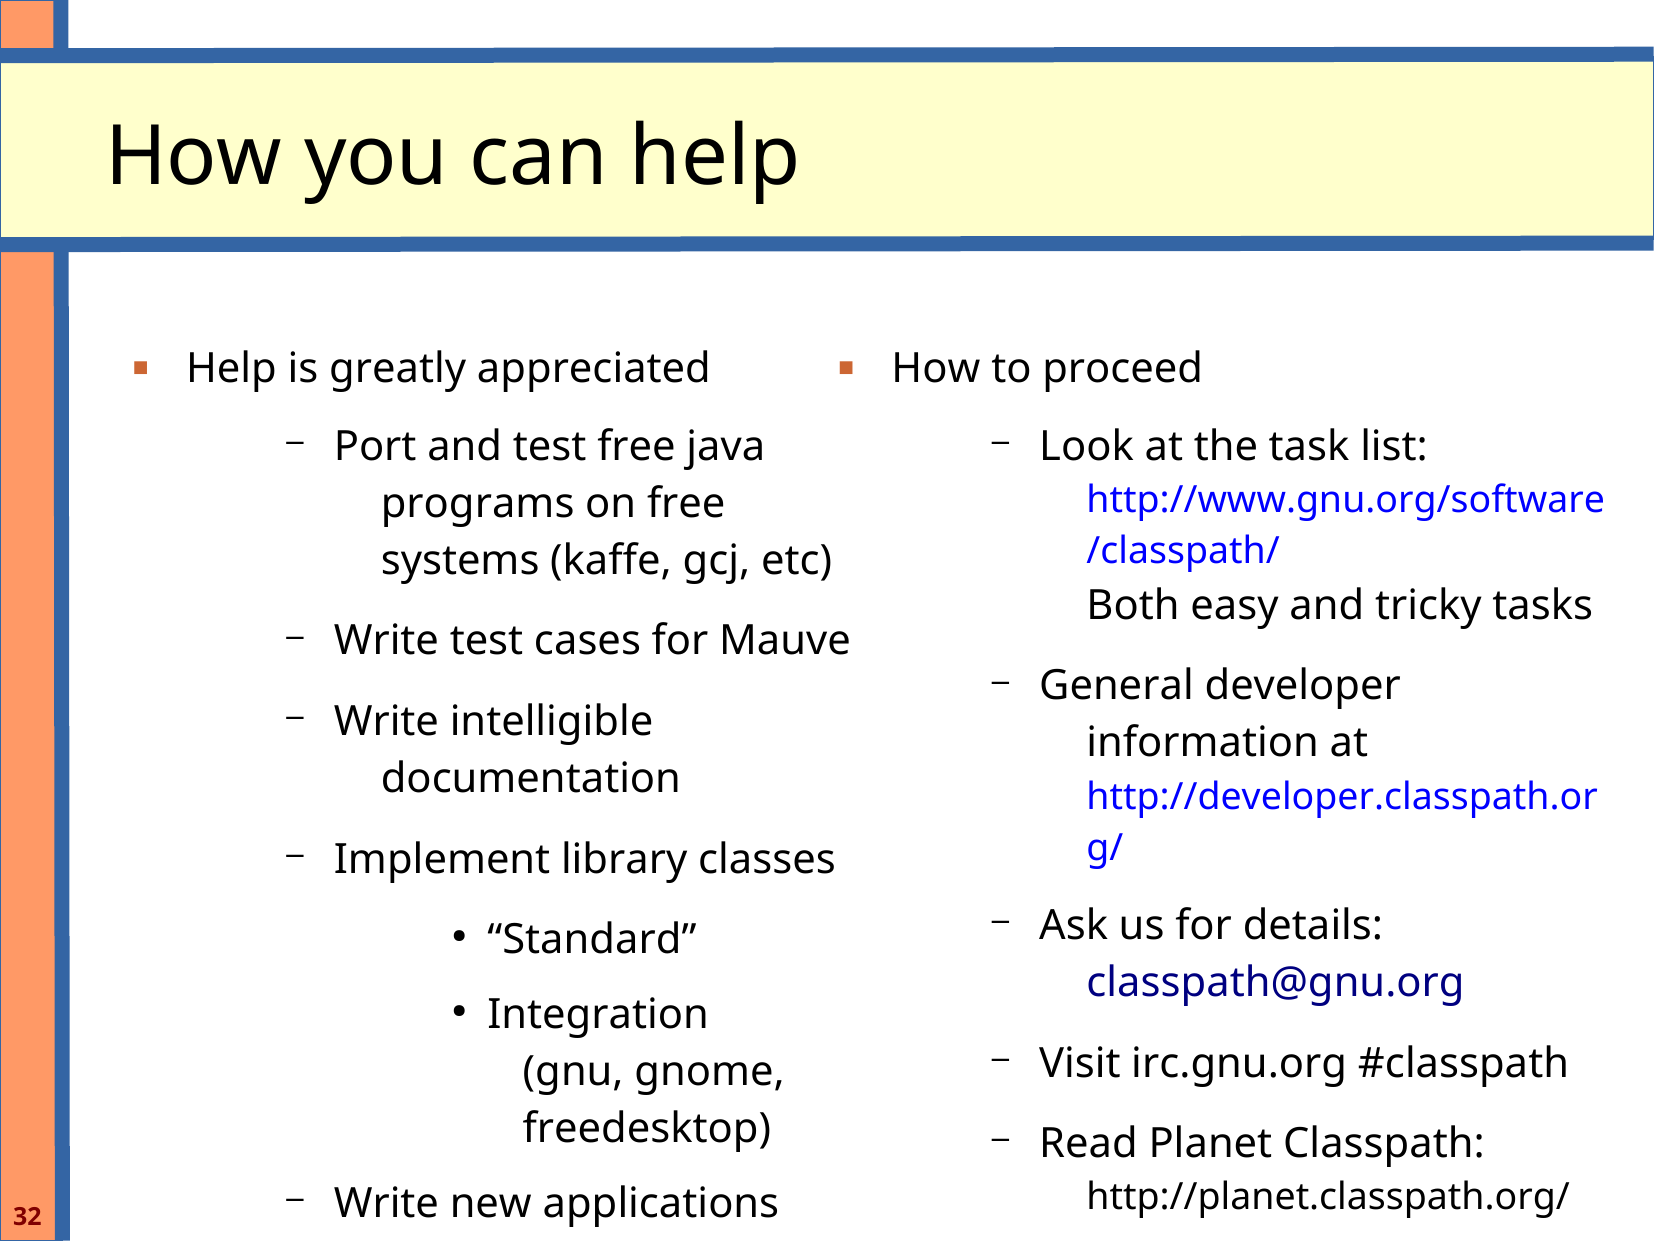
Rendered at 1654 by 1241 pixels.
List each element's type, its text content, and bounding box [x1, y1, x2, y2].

title How you can help [105, 92, 1605, 212]
list How to proceed Look at the task list: http://www.gnu.org/software/classpath/ Both easy and tricky tasks General developer information at http://developer.classpath.org/ Ask us for details: classpath@gnu.org Visit irc.gnu.org #classpath Read Planet Classpath: http://planet.classpath.org/ Happy hacking! [802, 337, 1614, 1119]
list Help is greatly appreciated Port and test free java programs on free systems (kaffe, gcj, etc) Write test cases for Mauve Write intelligible documentation Implement library classes “Standard” Integration (gnu, gnome, freedesktop) Write new applications Fund development [97, 337, 802, 1119]
